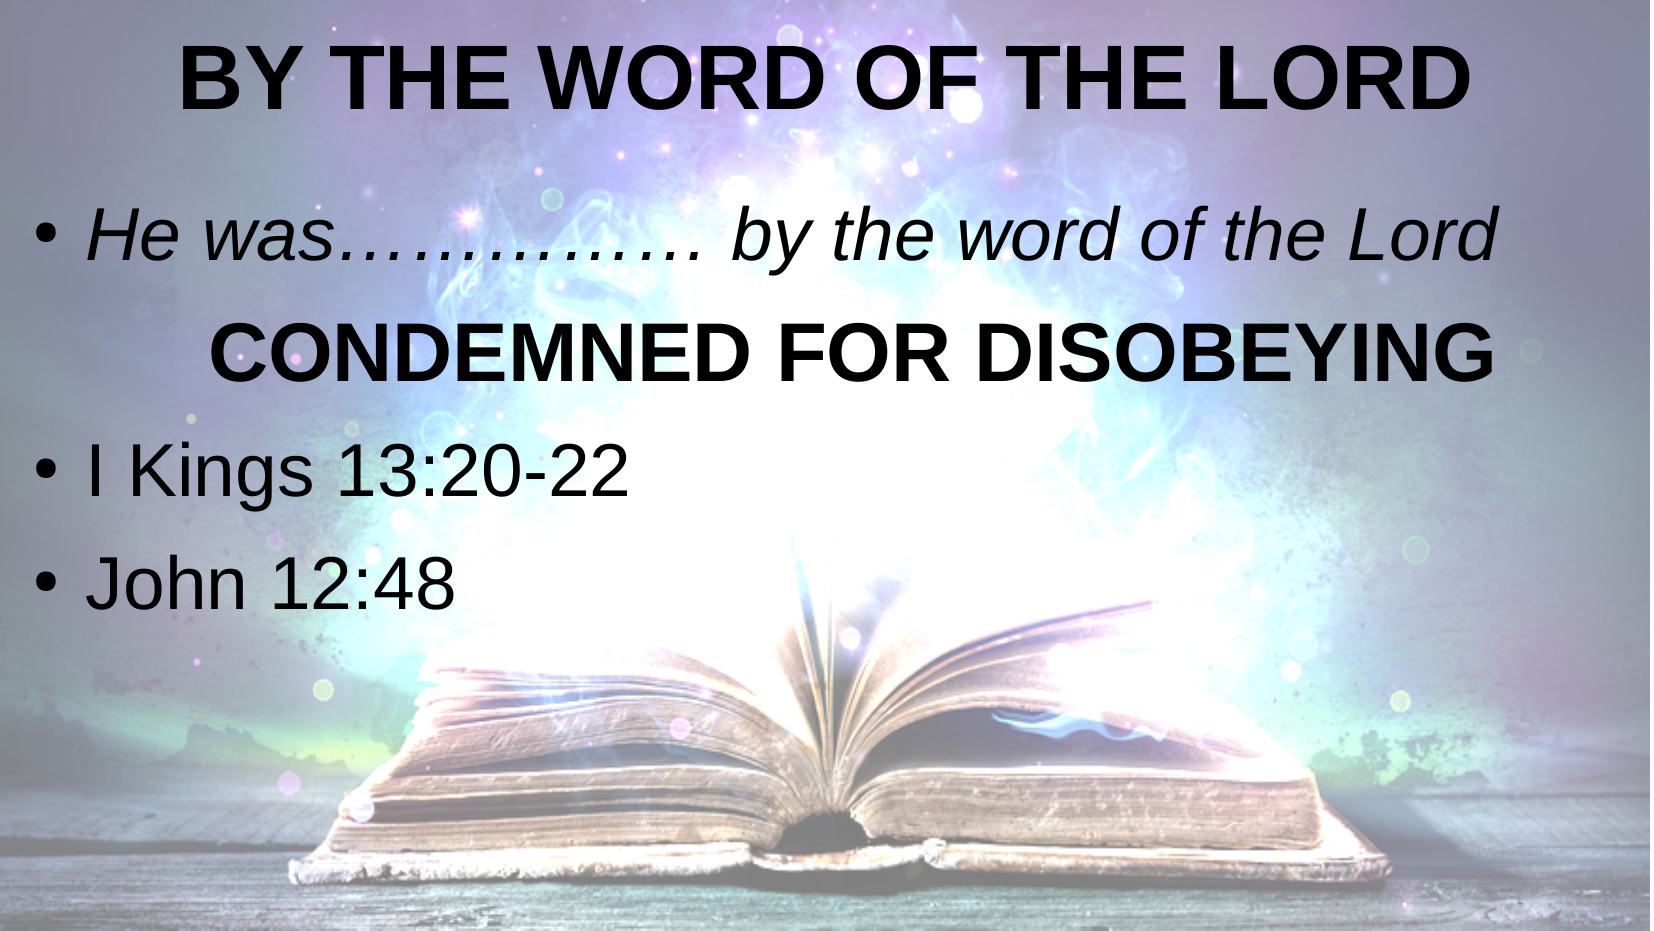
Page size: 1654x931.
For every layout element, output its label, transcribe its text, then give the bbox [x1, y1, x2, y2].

picture [0, 0, 1651, 931]
list He was…………… by the word of the Lord CONDEMNED FOR DISOBEYING I Kings 13:20-22 John 12:48 [15, 192, 1621, 931]
title BY THE WORD OF THE LORD [82, 0, 1571, 156]
